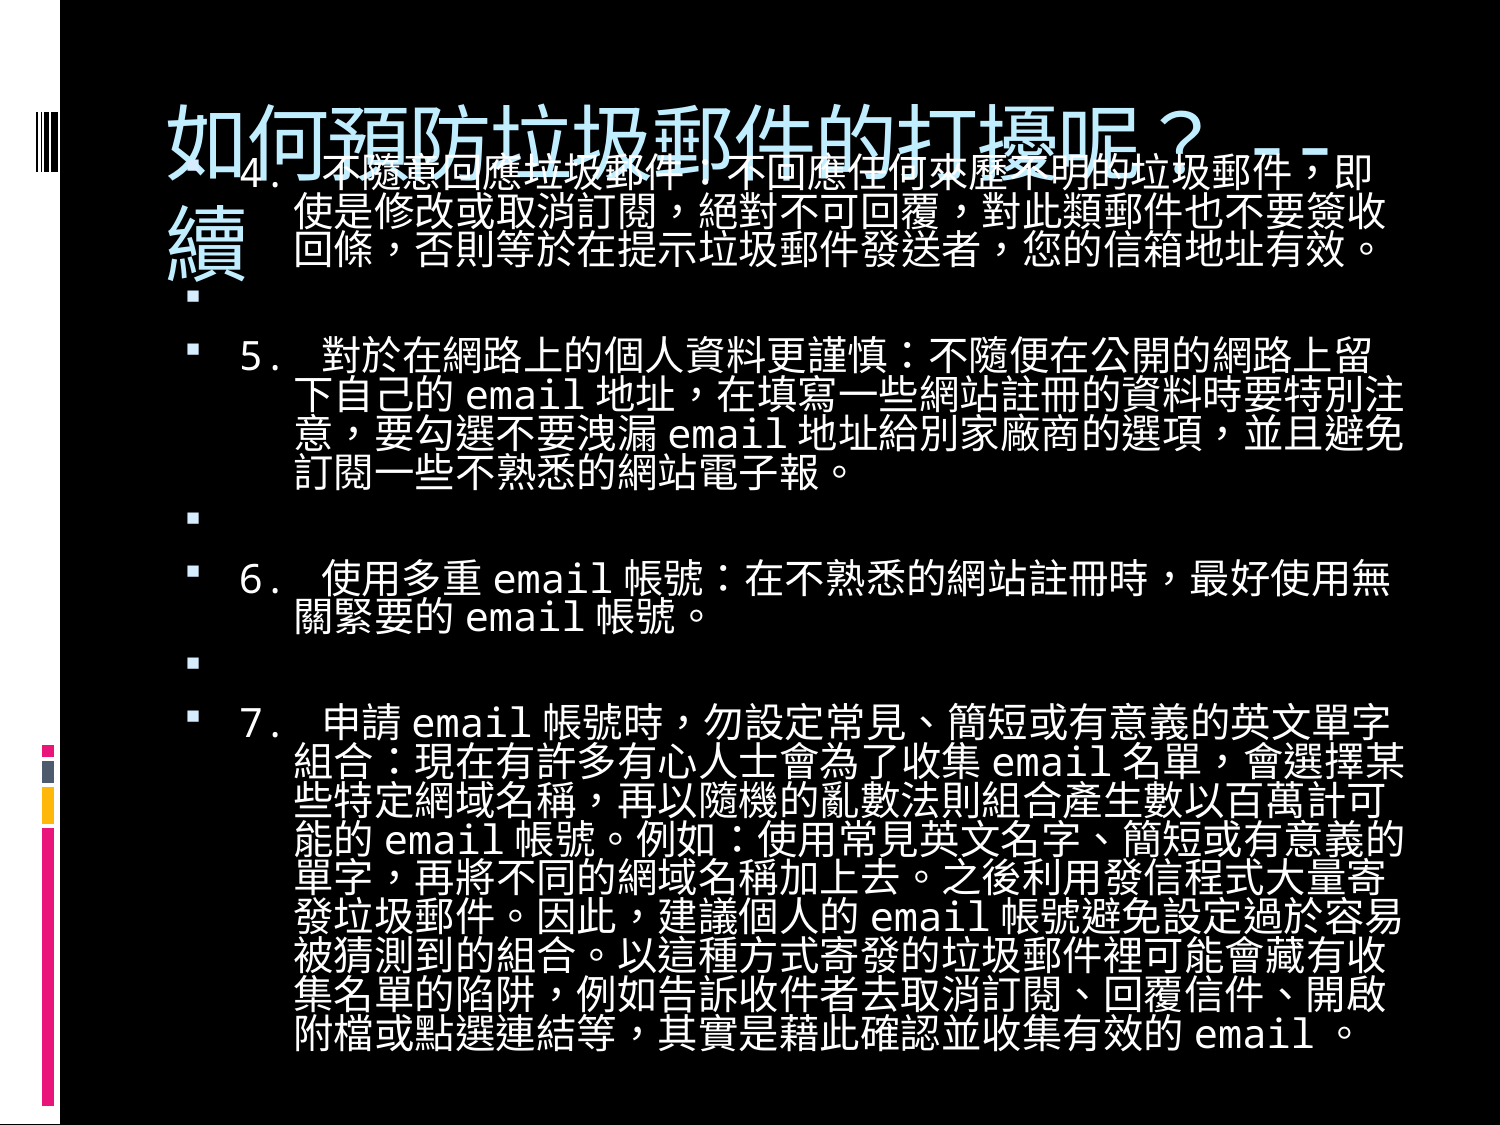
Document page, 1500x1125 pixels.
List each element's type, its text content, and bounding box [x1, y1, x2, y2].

list 4. 不隨意回應垃圾郵件：不回應任何來歷不明的垃圾郵件，即使是修改或取消訂閱，絕對不可回覆，對此類郵件也不要簽收回條，否則等於在提示垃圾郵件發送者，您的信箱地址有效。 5. 對於在網路上的個人資料更謹慎：不隨便在公開的網路上留下自己的email地址，在填寫一些網站註冊的資料時要特別注意，要勾選不要洩漏email地址給別家廠商的選項，並且避免訂閱一些不熟悉的網站電子報。 6. 使用多重email帳號：在不熟悉的網站註冊時，最好使用無關緊要的email帳號。 7. 申請email帳號時，勿設定常見、簡短或有意義的英文單字組合：現在有許多有心人士會為了收集email名單，會選擇某些特定網域名稱，再以隨機的亂數法則組合產生數以百萬計可能的email帳號。例如：使用常見英文名字、簡短或有意義的單字，再將不同的網域名稱加上去。之後利用發信程式大量寄發垃圾郵件。因此，建議個人的email帳號避免設定過於容易被猜測到的組合。以這種方式寄發的垃圾郵件裡可能會藏有收集名單的陷阱，例如告訴收件者去取消訂閱、回覆信件、開啟附檔或點選連結等，其實是藉此確認並收集有效的email。 [147, 148, 1423, 1106]
title 如何預防垃圾郵件的打擾呢？--續 [150, 84, 1426, 235]
